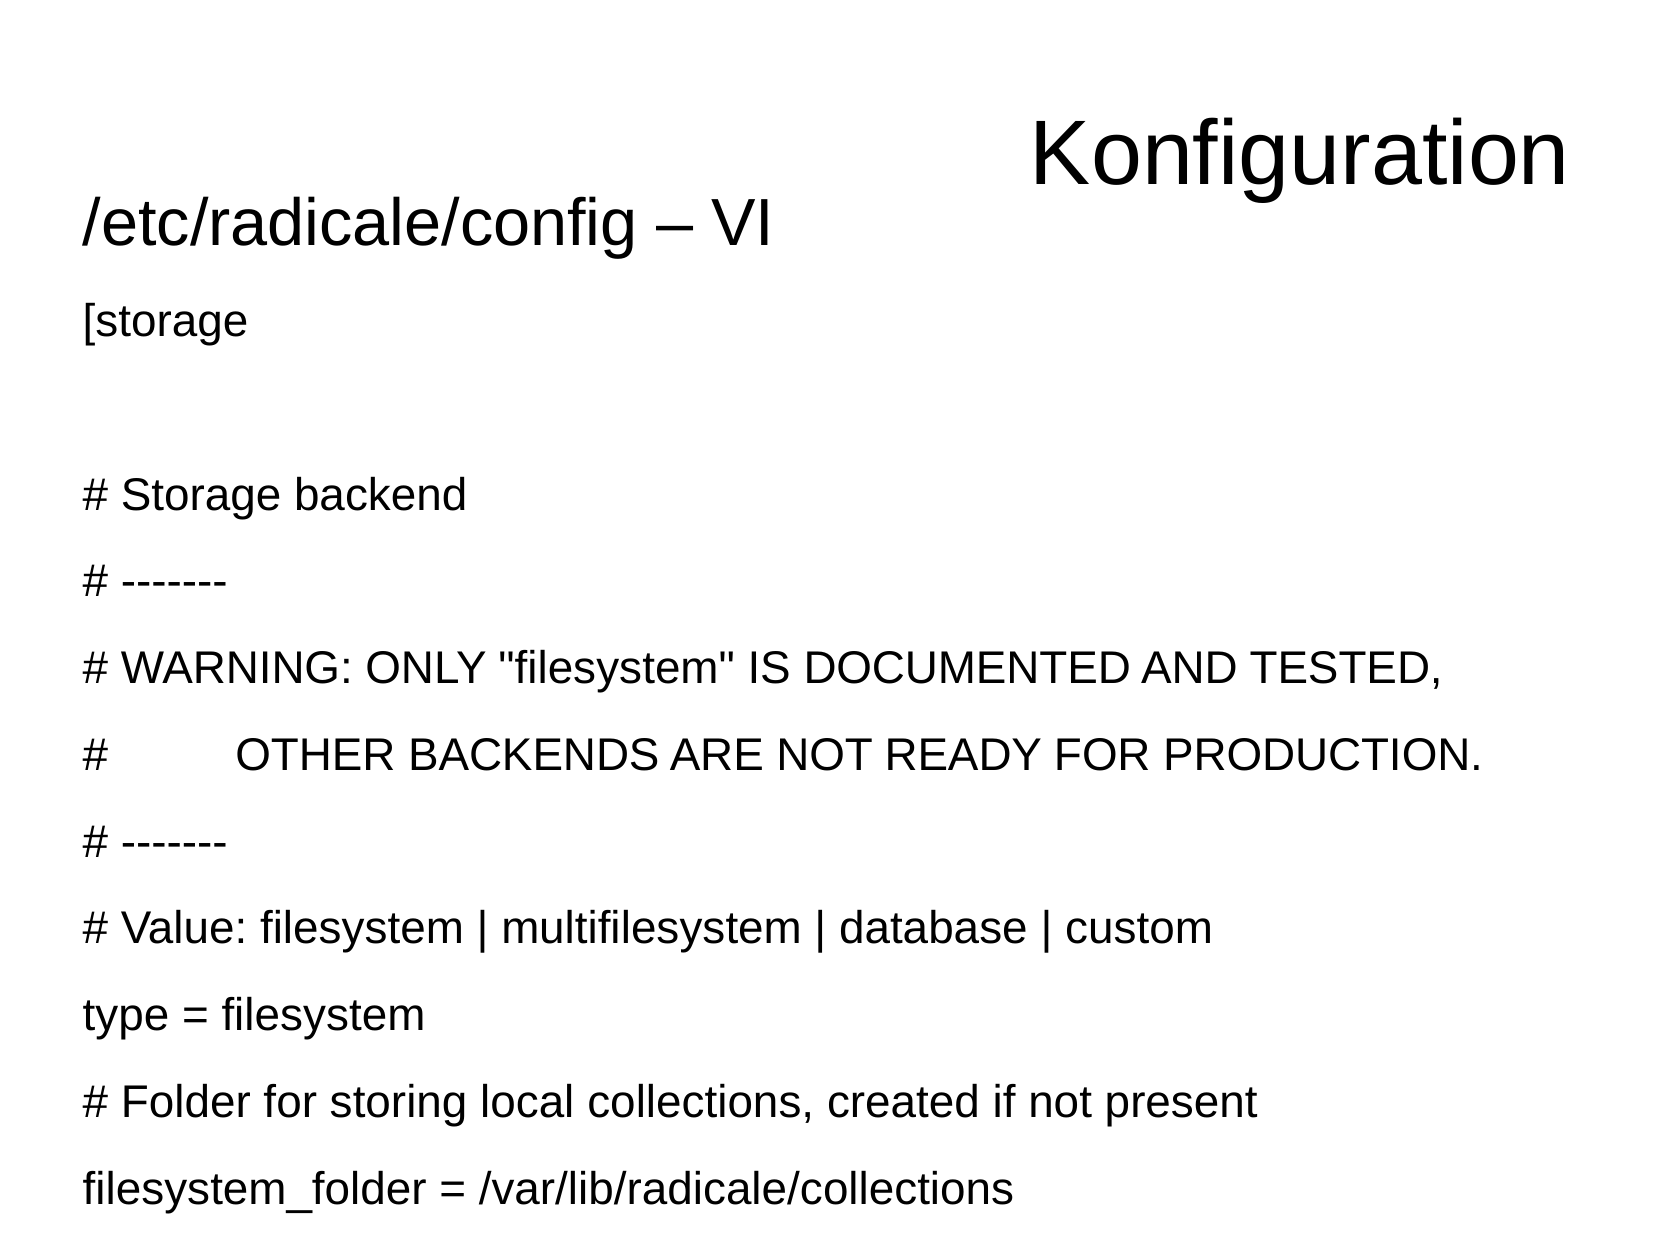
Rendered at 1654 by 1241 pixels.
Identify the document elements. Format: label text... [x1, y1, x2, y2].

subtitle /etc/radicale/config – VI [storage # Storage backend # ------- # WARNING: ONLY "filesystem" IS DOCUMENTED AND TESTED, # OTHER BACKENDS ARE NOT READY FOR PRODUCTION. # ------- # Value: filesystem | multifilesystem | database | custom type = filesystem # Folder for storing local collections, created if not present filesystem_folder = /var/lib/radicale/collections [82, 184, 1571, 1214]
title Konfiguration [82, 49, 1571, 184]
